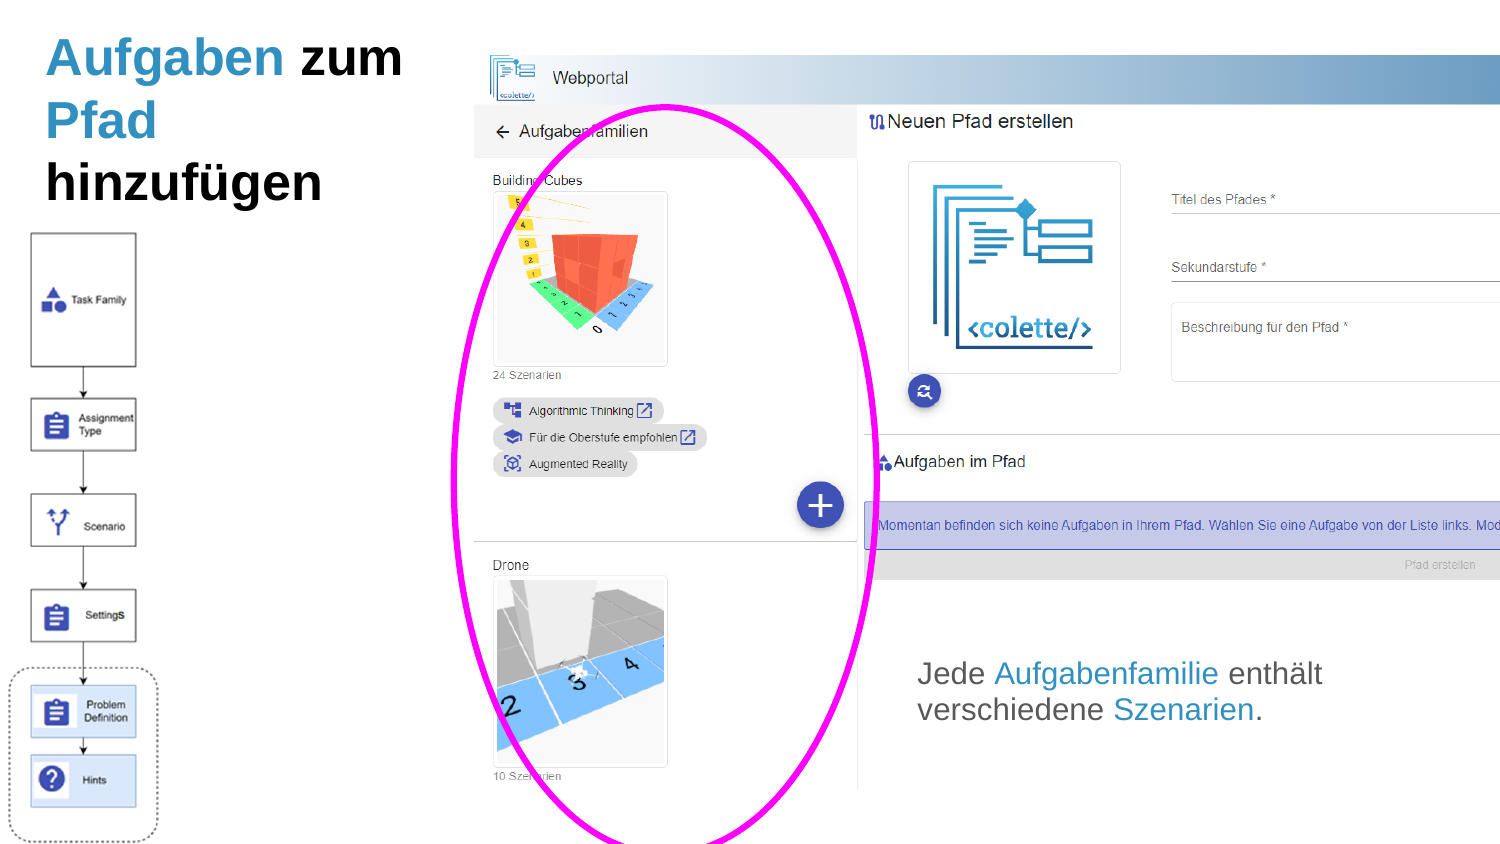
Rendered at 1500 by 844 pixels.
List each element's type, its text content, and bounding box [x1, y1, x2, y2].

picture [0, 224, 165, 844]
picture [474, 55, 1500, 789]
title Aufgaben zum Pfad hinzufügen [30, 8, 454, 246]
picture [474, 656, 541, 789]
list Jede Aufgabenfamilie enthält verschiedene Szenarien. [902, 578, 1500, 750]
picture [474, 111, 873, 789]
